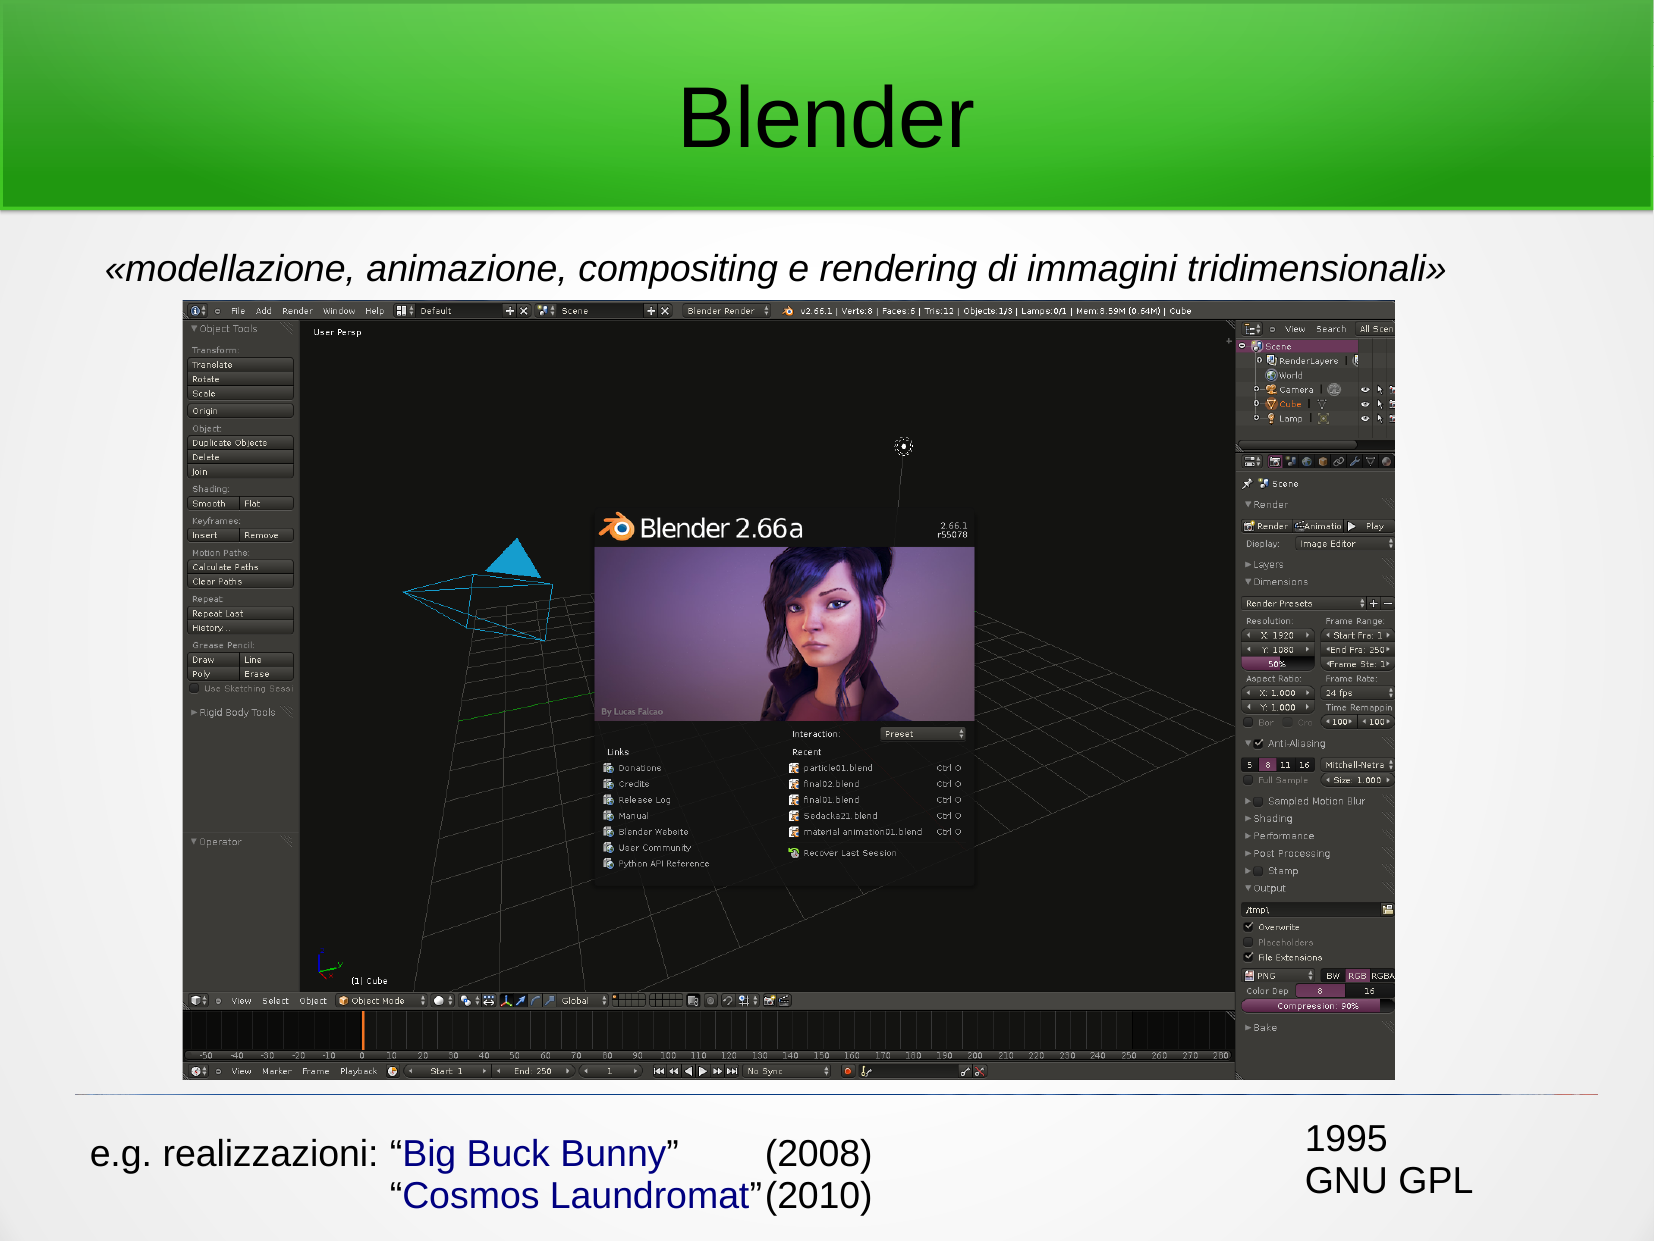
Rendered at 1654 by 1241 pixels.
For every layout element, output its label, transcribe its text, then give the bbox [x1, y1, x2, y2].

title Blender [82, 47, 1571, 189]
text_box 1995 GNU GPL [1290, 1110, 1591, 1209]
picture [75, 300, 1598, 1095]
text_box «modellazione, animazione, compositing e rendering di immagini tridimensionali» [90, 240, 1636, 339]
text_box e.g. realizzazioni: “Big Buck Bunny” (2008) “Cosmos Laundromat” (2010) [75, 1125, 1156, 1224]
